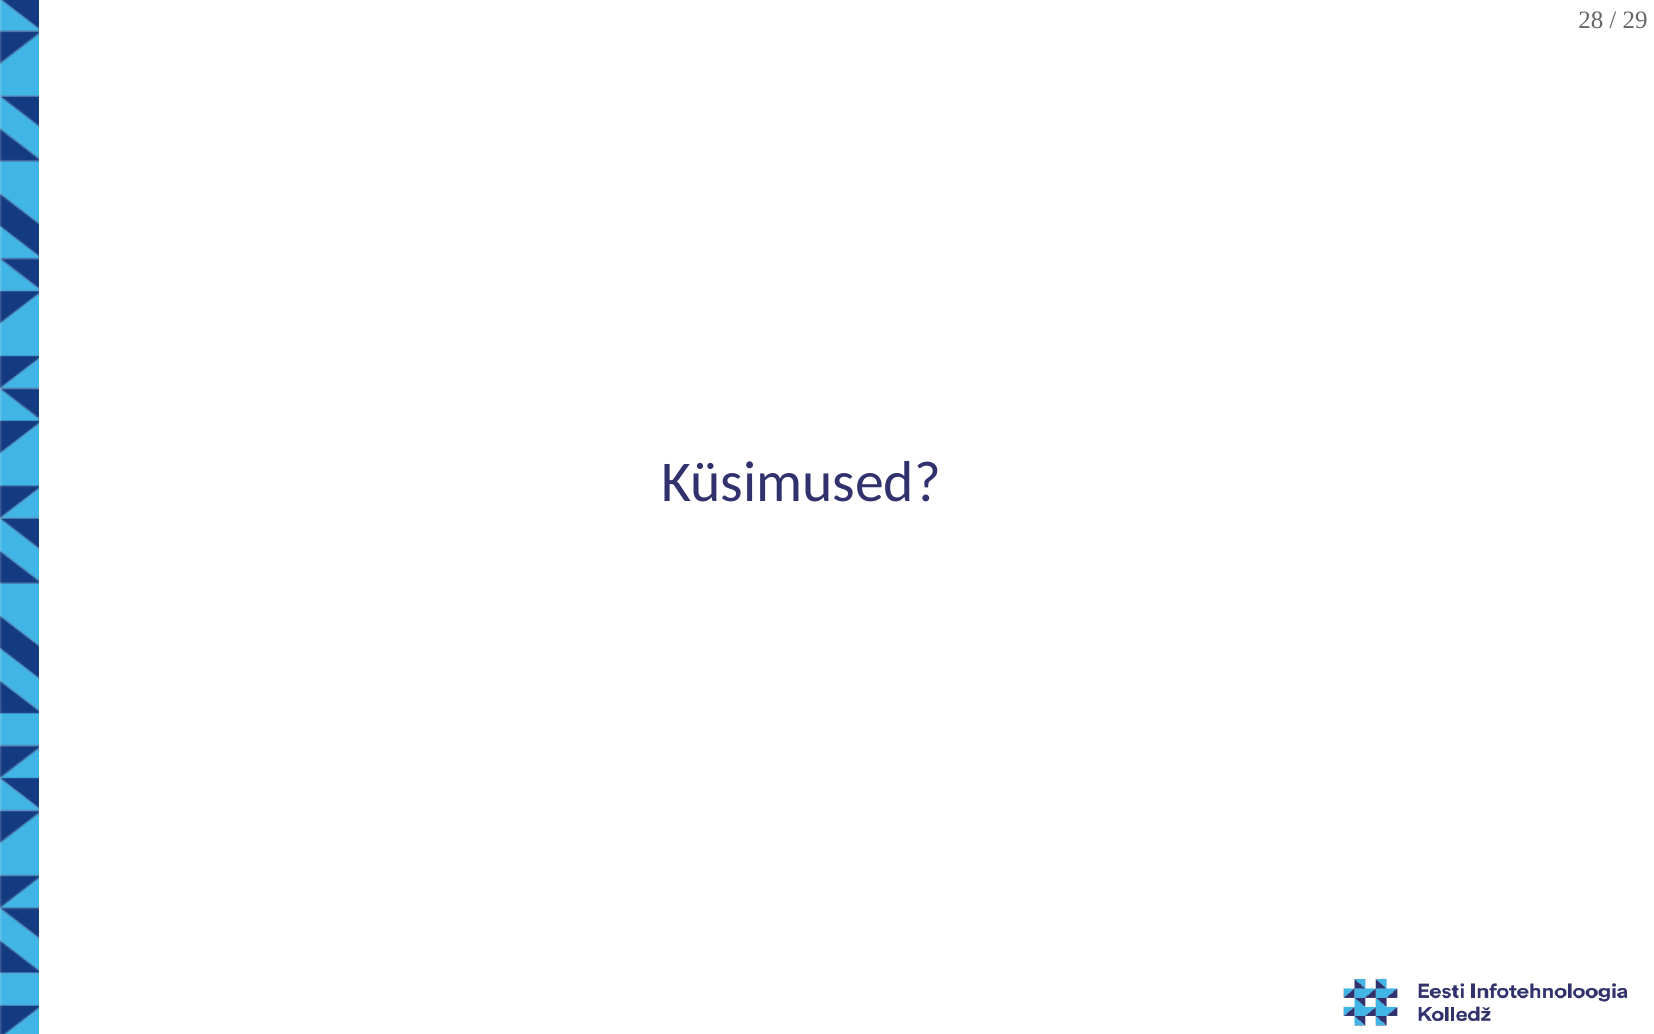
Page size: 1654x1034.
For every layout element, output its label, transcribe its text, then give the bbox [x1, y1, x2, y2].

title Küsimused? [661, 442, 1034, 532]
